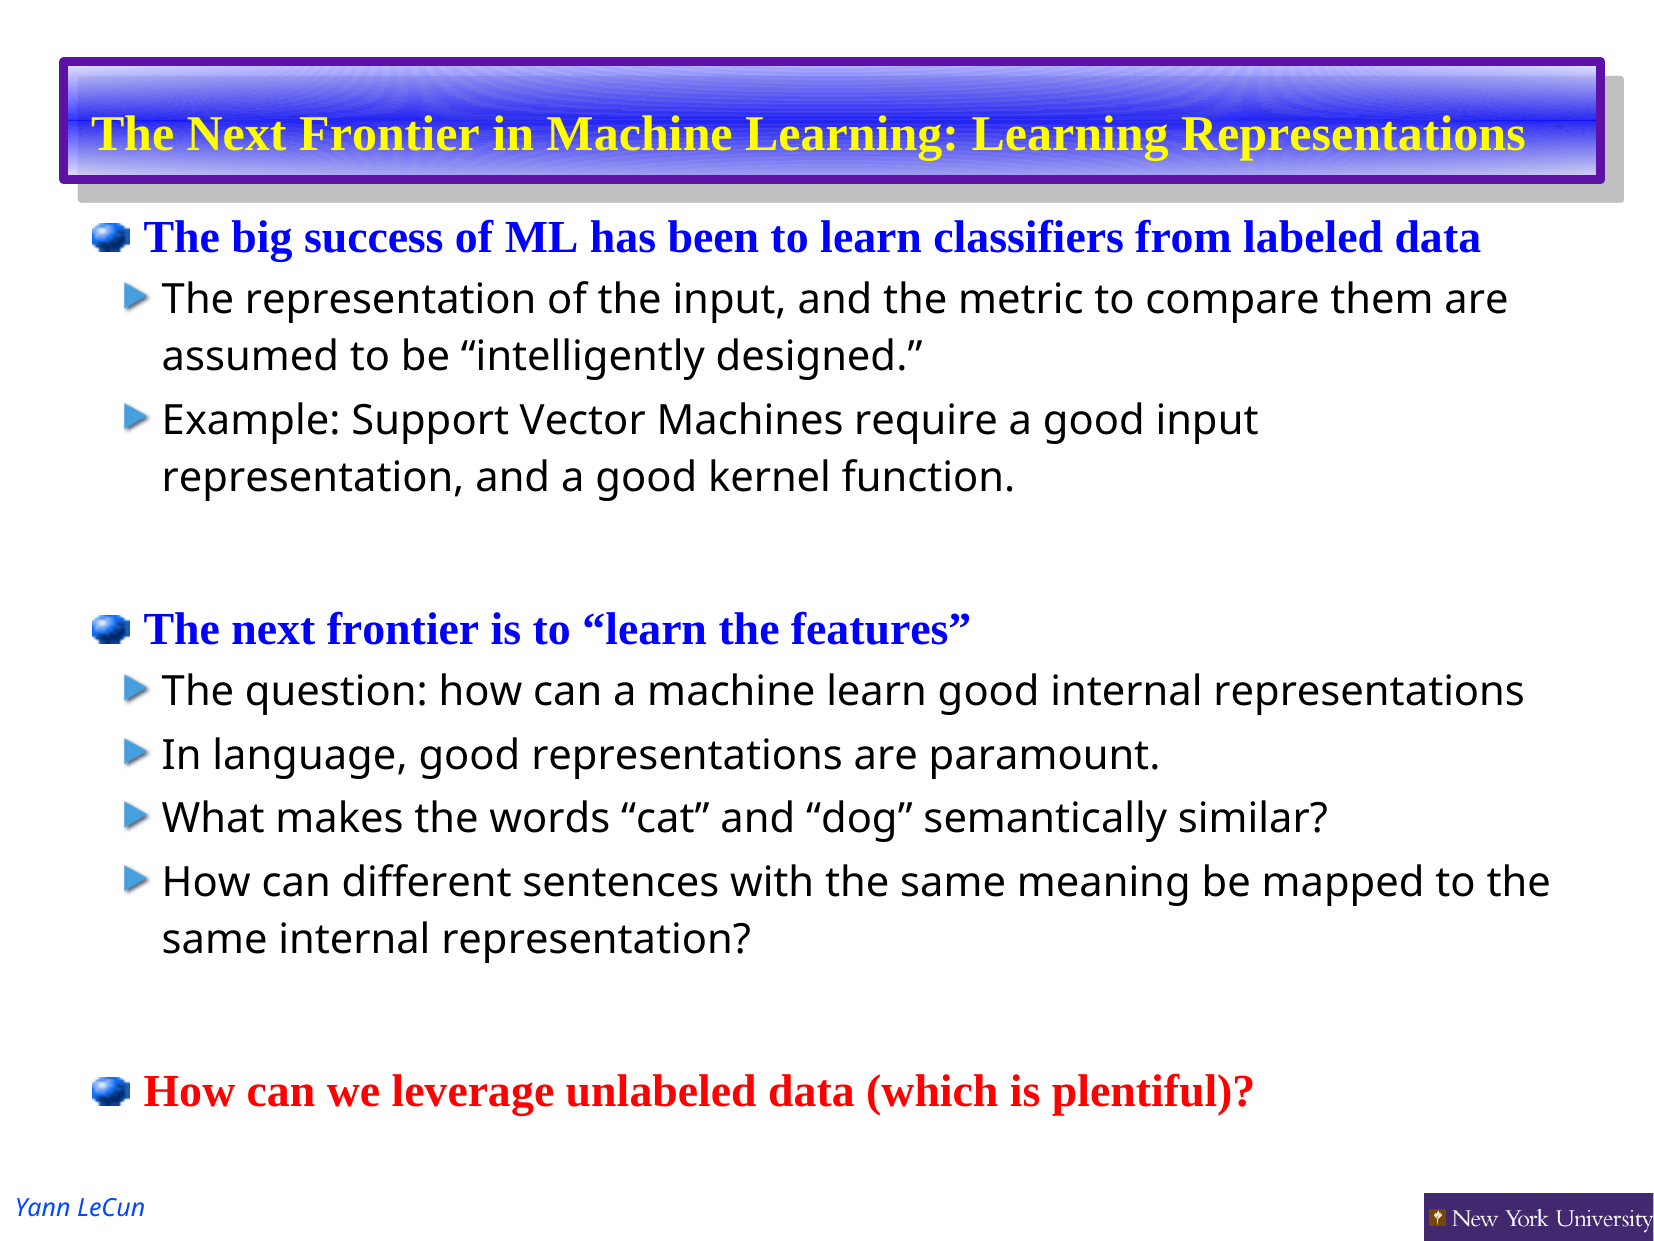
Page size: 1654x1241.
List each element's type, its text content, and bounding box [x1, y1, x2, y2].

list The big success of ML has been to learn classifiers from labeled data The representation of the input, and the metric to compare them are assumed to be “intelligently designed.” Example: Support Vector Machines require a good input representation, and a good kernel function. The next frontier is to “learn the features” The question: how can a machine learn good internal representations In language, good representations are paramount. What makes the words “cat” and “dog” semantically similar? How can different sentences with the same meaning be mapped to the same internal representation? How can we leverage unlabeled data (which is plentiful)? [92, 211, 1556, 1183]
title The Next Frontier in Machine Learning: Learning Representations [63, 61, 1601, 180]
picture [1424, 1193, 1654, 1241]
